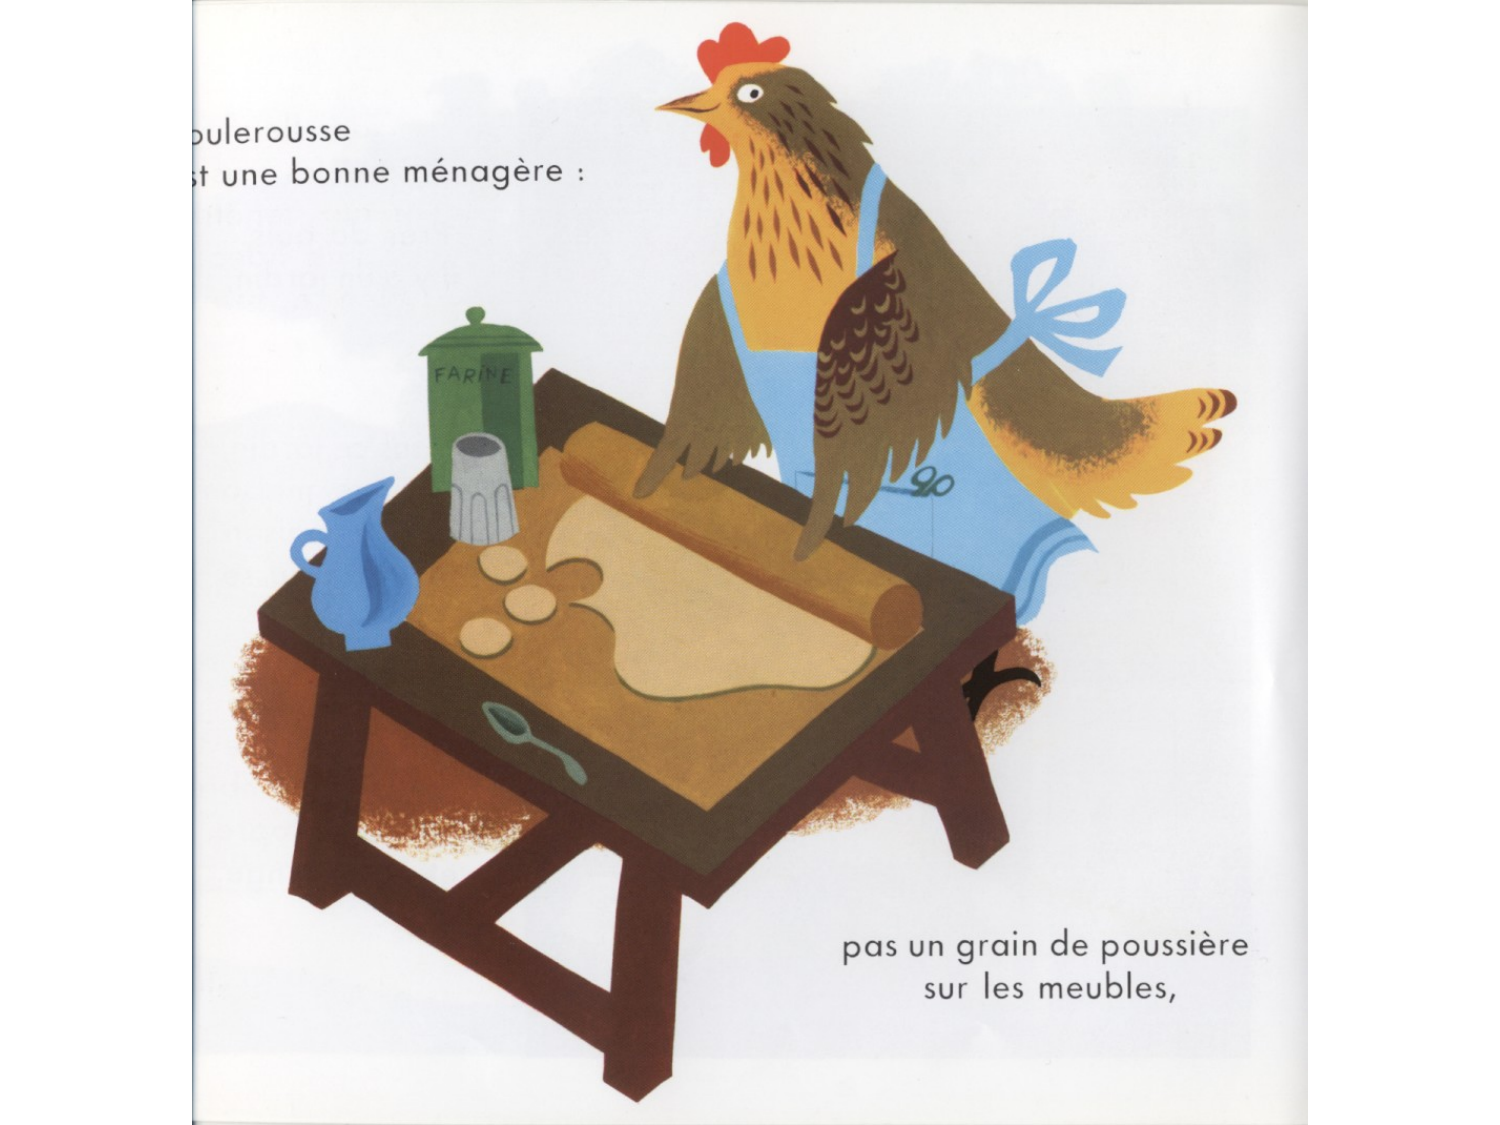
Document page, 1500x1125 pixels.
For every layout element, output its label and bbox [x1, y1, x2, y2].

picture [192, 0, 1308, 1125]
